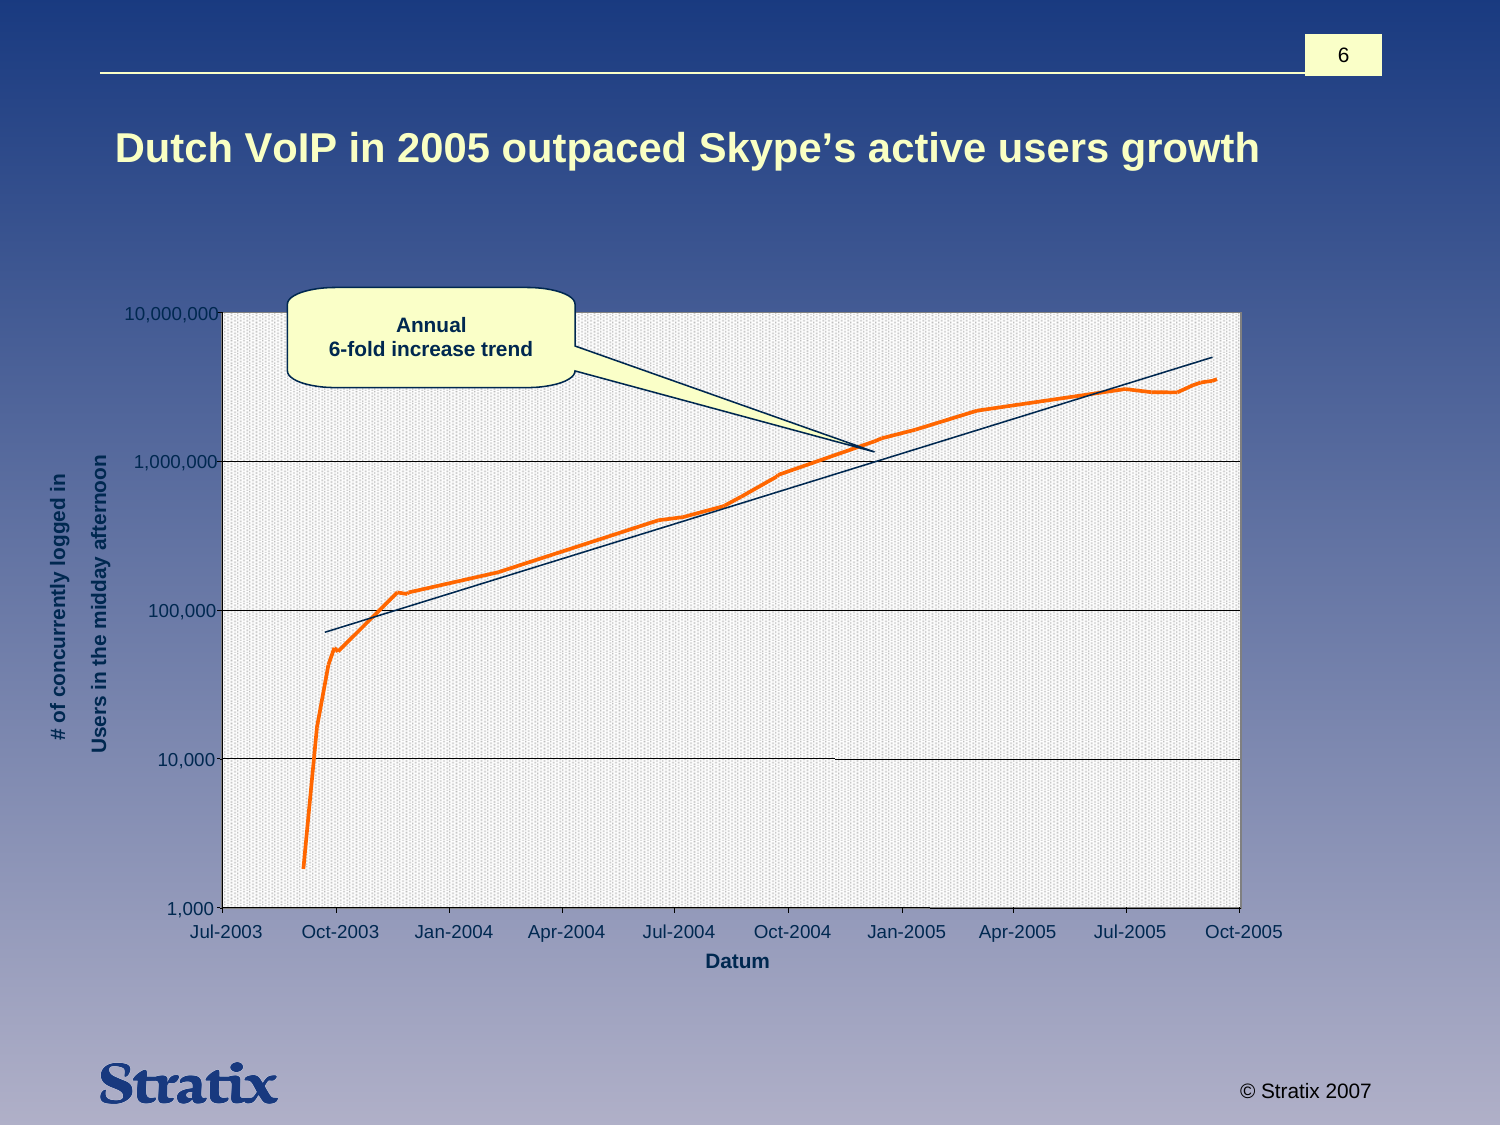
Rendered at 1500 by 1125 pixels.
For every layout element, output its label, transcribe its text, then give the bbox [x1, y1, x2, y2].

text_box # of concurrently logged in [46, 467, 70, 741]
text_box [403, 462, 1240, 610]
text_box [223, 611, 375, 758]
text_box Users in the midday afternoon [87, 454, 111, 754]
text_box [734, 462, 868, 504]
text_box Apr-2005 [978, 921, 1057, 943]
text_box Jul-2004 [642, 921, 716, 943]
text_box Jan-2004 [414, 921, 494, 943]
text_box Annual 6-fold increase trend [287, 287, 875, 452]
text_box [223, 462, 806, 610]
text_box [223, 611, 1240, 907]
text_box 10,000,000 [124, 303, 219, 325]
text_box Oct-2004 [753, 921, 832, 943]
text_box Oct-2003 [301, 921, 380, 943]
text_box Jan-2005 [867, 921, 947, 943]
text_box [576, 313, 1240, 461]
text_box 10,000 [157, 749, 216, 771]
text_box 1,000,000 [133, 451, 218, 473]
text_box 1,000 [166, 898, 215, 920]
text_box Oct-2005 [1205, 921, 1283, 943]
text_box 100,000 [148, 600, 217, 622]
text_box Datum [705, 949, 771, 974]
title Dutch VoIP in 2005 outpaced Skype’s active users growth [99, 112, 1375, 238]
text_box [384, 520, 681, 610]
text_box [223, 313, 852, 461]
text_box [827, 400, 1068, 461]
text_box Jul-2003 [190, 921, 263, 943]
text_box Apr-2004 [527, 921, 606, 943]
text_box Jul-2005 [1093, 921, 1167, 943]
